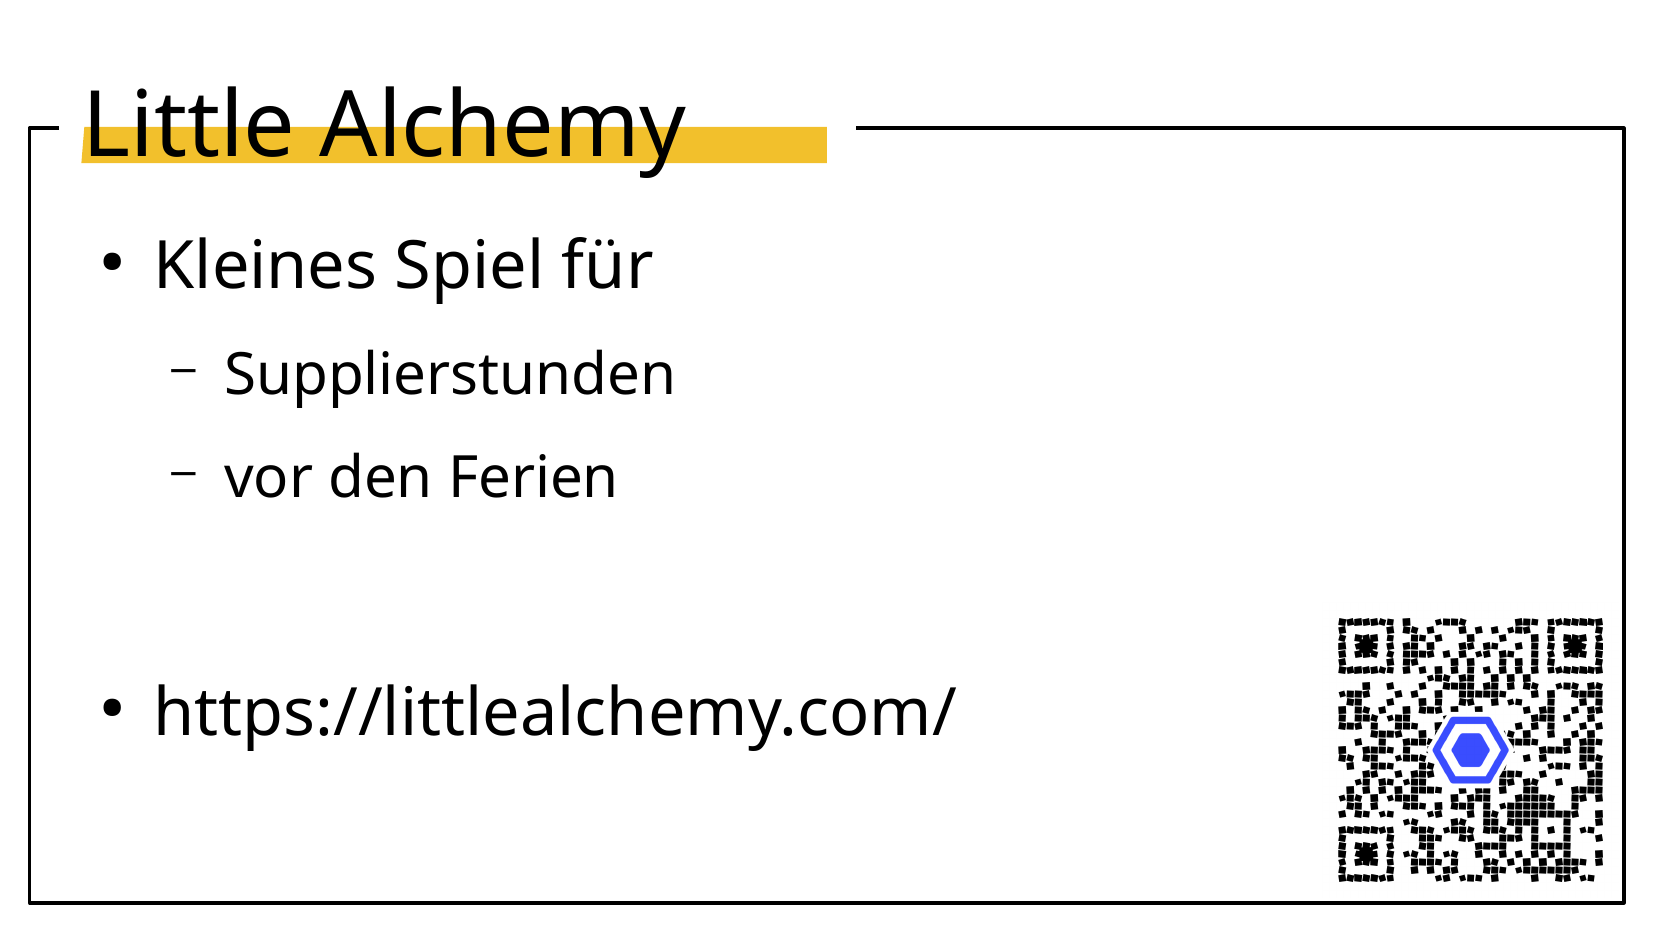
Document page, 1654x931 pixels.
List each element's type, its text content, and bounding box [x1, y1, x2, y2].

title Little Alchemy [82, 42, 1571, 199]
picture [1322, 602, 1619, 898]
list Kleines Spiel für Supplierstunden vor den Ferien https://littlealchemy.com/ [82, 217, 1571, 886]
